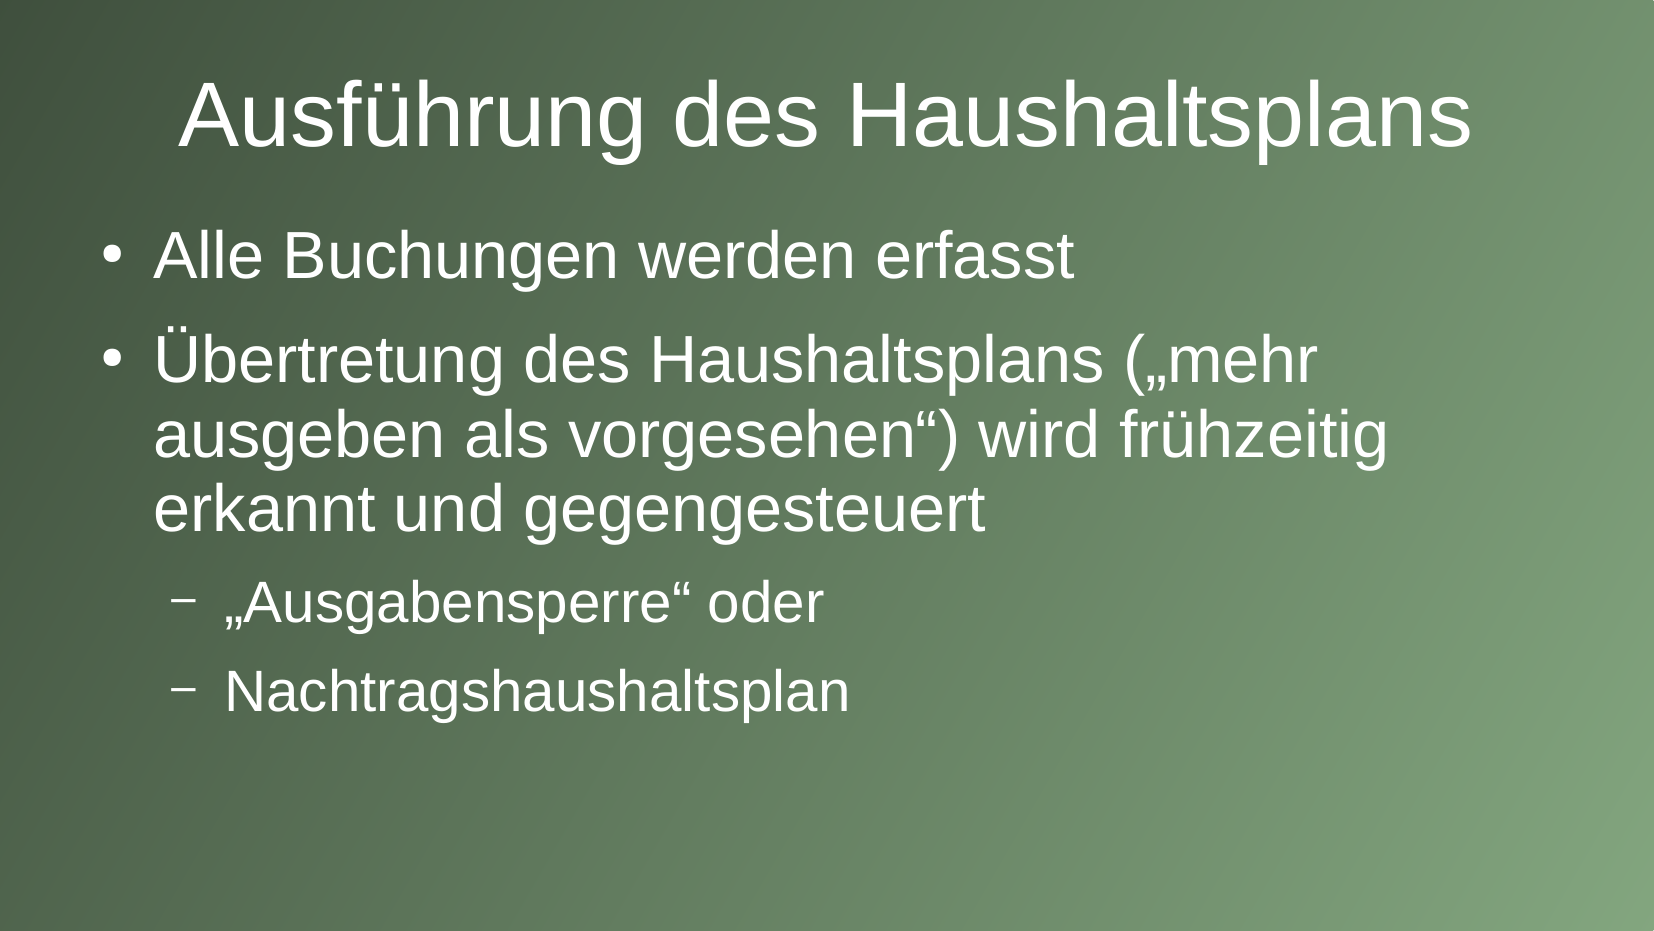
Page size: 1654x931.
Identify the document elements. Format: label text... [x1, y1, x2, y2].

list Alle Buchungen werden erfasst Übertretung des Haushaltsplans („mehr ausgeben als vorgesehen“) wird frühzeitig erkannt und gegengesteuert „Ausgabensperre“ oder Nachtragshaushaltsplan [82, 217, 1571, 758]
title Ausführung des Haushaltsplans [82, 37, 1571, 193]
